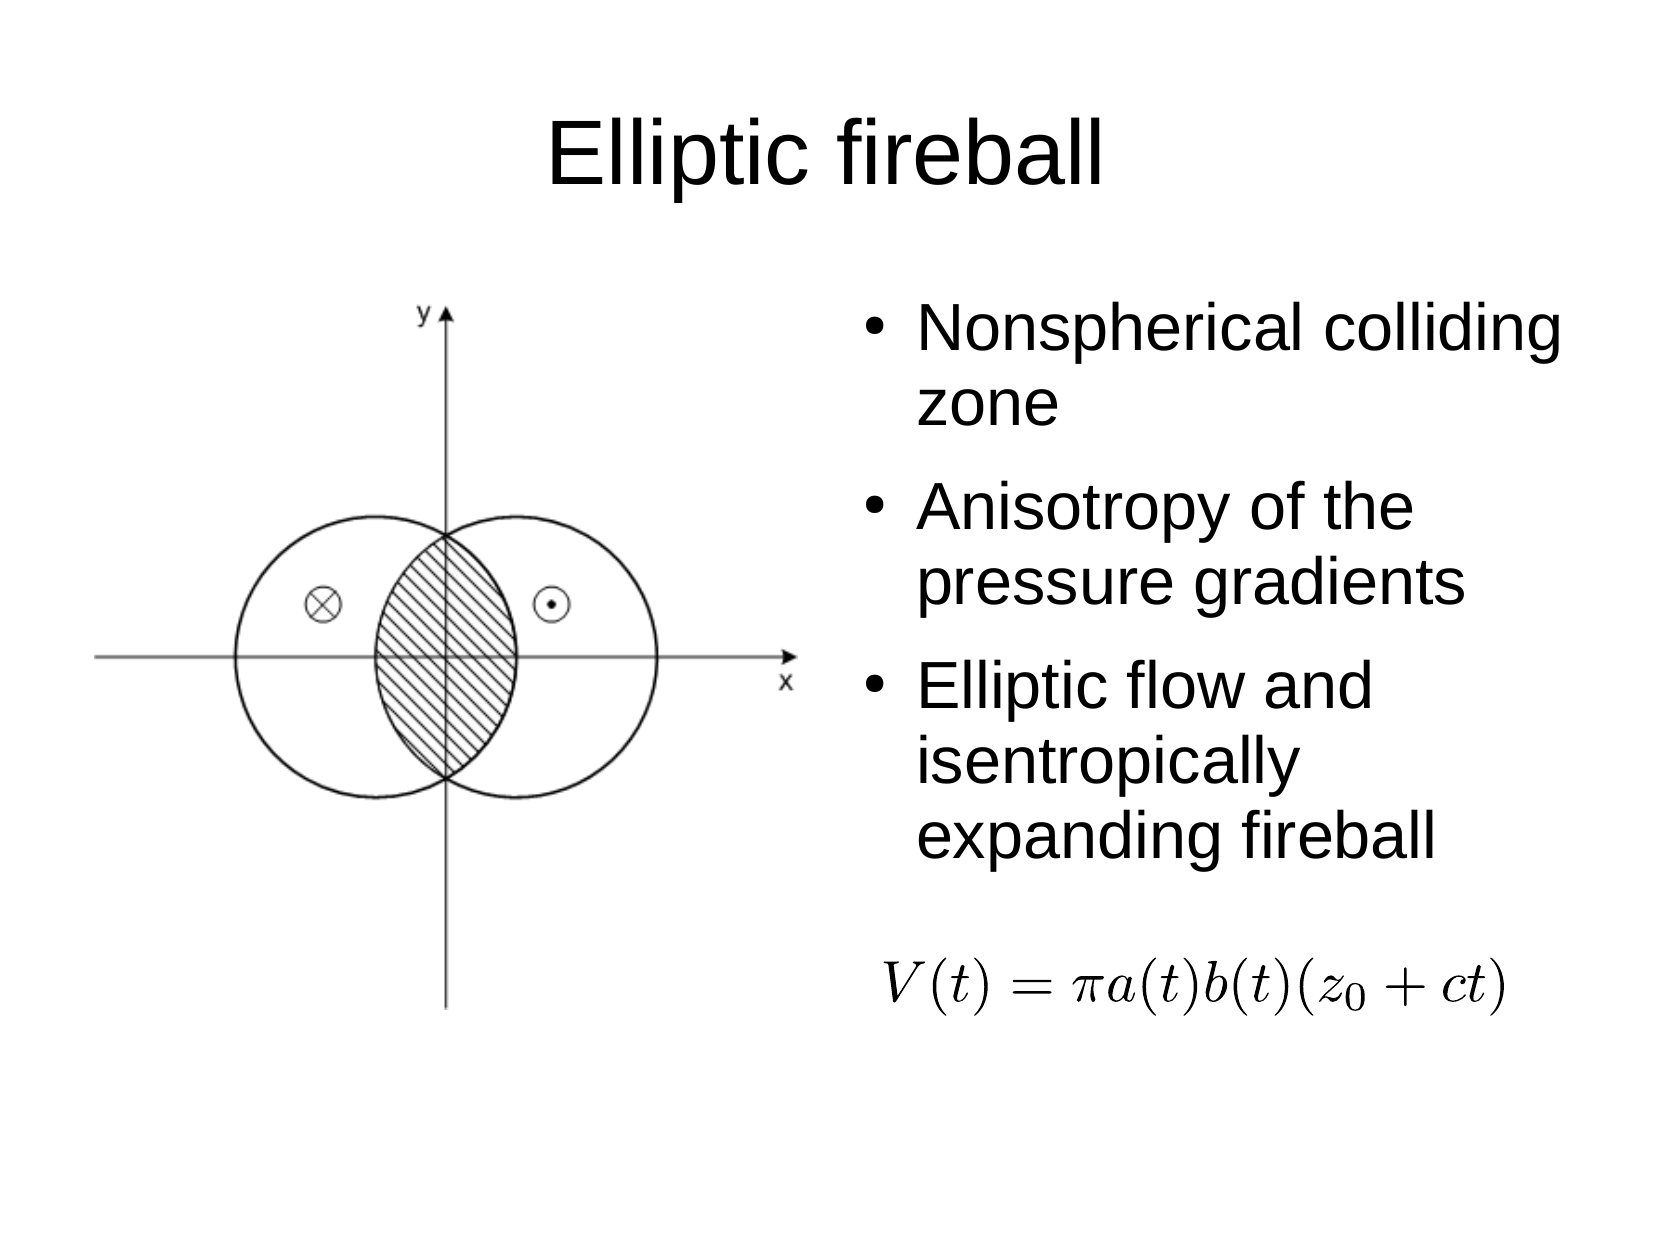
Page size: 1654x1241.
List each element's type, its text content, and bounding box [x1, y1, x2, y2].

text_box [880, 957, 1510, 1016]
picture [94, 290, 798, 1010]
title Elliptic fireball [82, 49, 1571, 257]
list Nonspherical colliding zone Anisotropy of the pressure gradients Elliptic flow and isentropically expanding fireball [845, 290, 1572, 1010]
